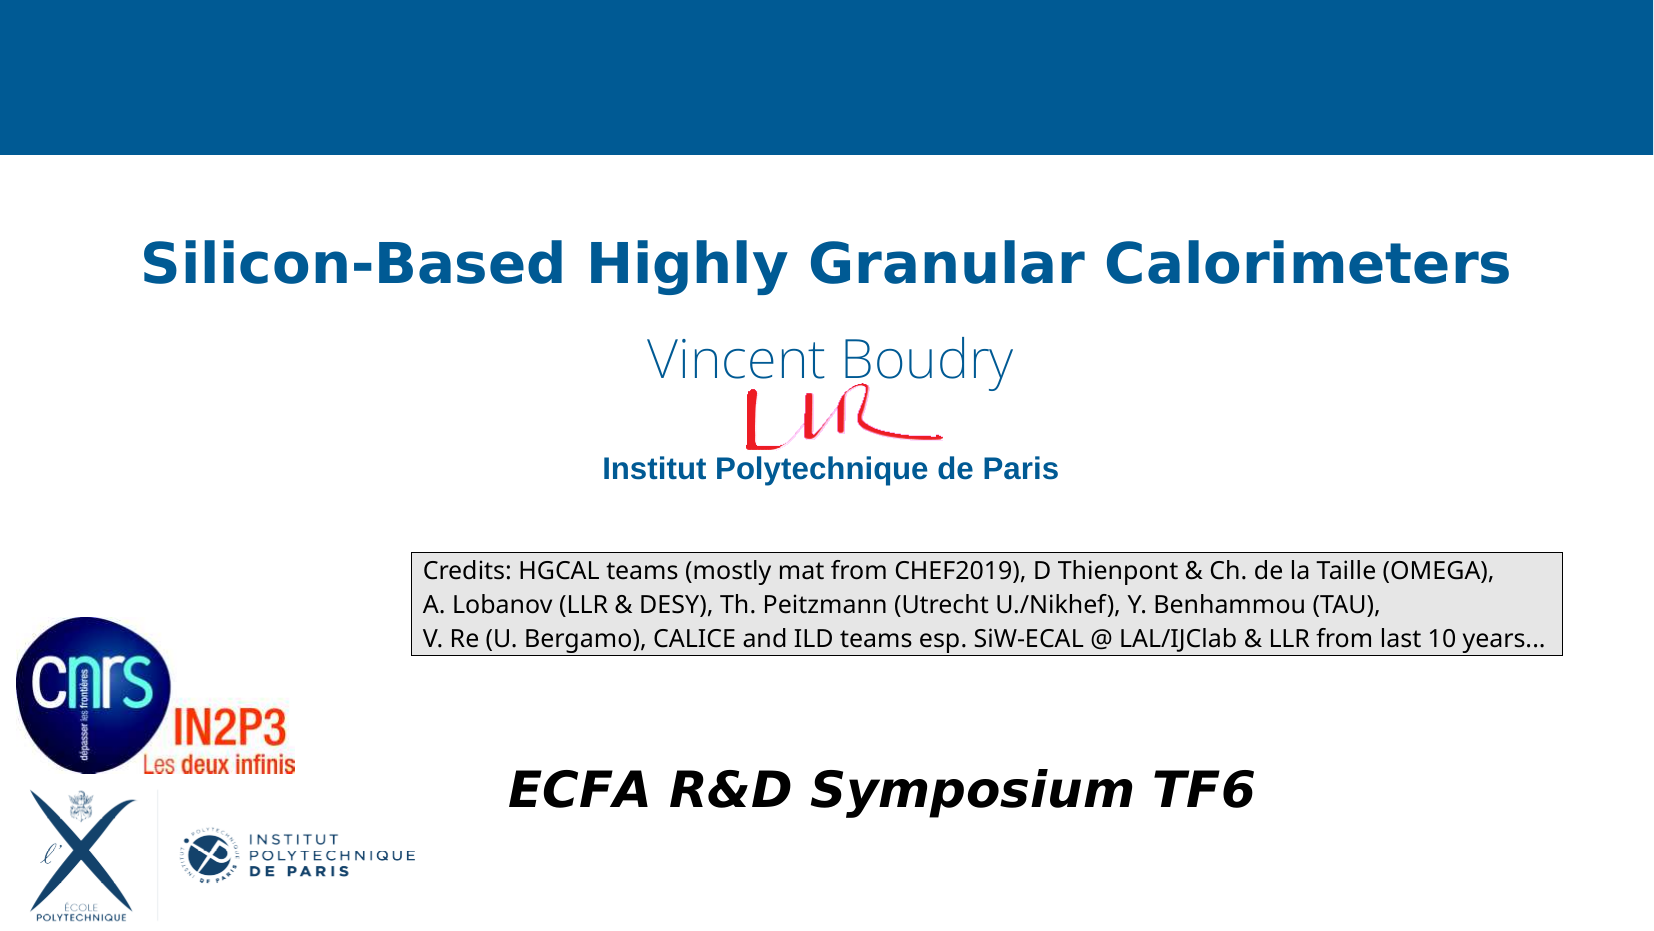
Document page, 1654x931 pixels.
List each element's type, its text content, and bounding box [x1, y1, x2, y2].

picture [746, 383, 943, 451]
text_box Vincent Boudry Institut Polytechnique de Paris [183, 320, 1480, 546]
text_box Credits: HGCAL teams (mostly mat from CHEF2019), D Thienpont & Ch. de la Taille (OMEGA), A. Lobanov (LLR & DESY), Th. Peitzmann (Utrecht U./Nikhef), Y. Benhammou (TAU), V. Re (U. Bergamo), CALICE and ILD teams esp. SiW-ECAL @ LAL/IJClab & LLR from last 10 years... [411, 552, 1269, 656]
picture [0, 617, 466, 931]
subtitle ECFA R&D Symposium TF6 [102, 440, 1638, 849]
title Silicon-Based Highly Granular Calorimeters [14, 163, 1639, 366]
